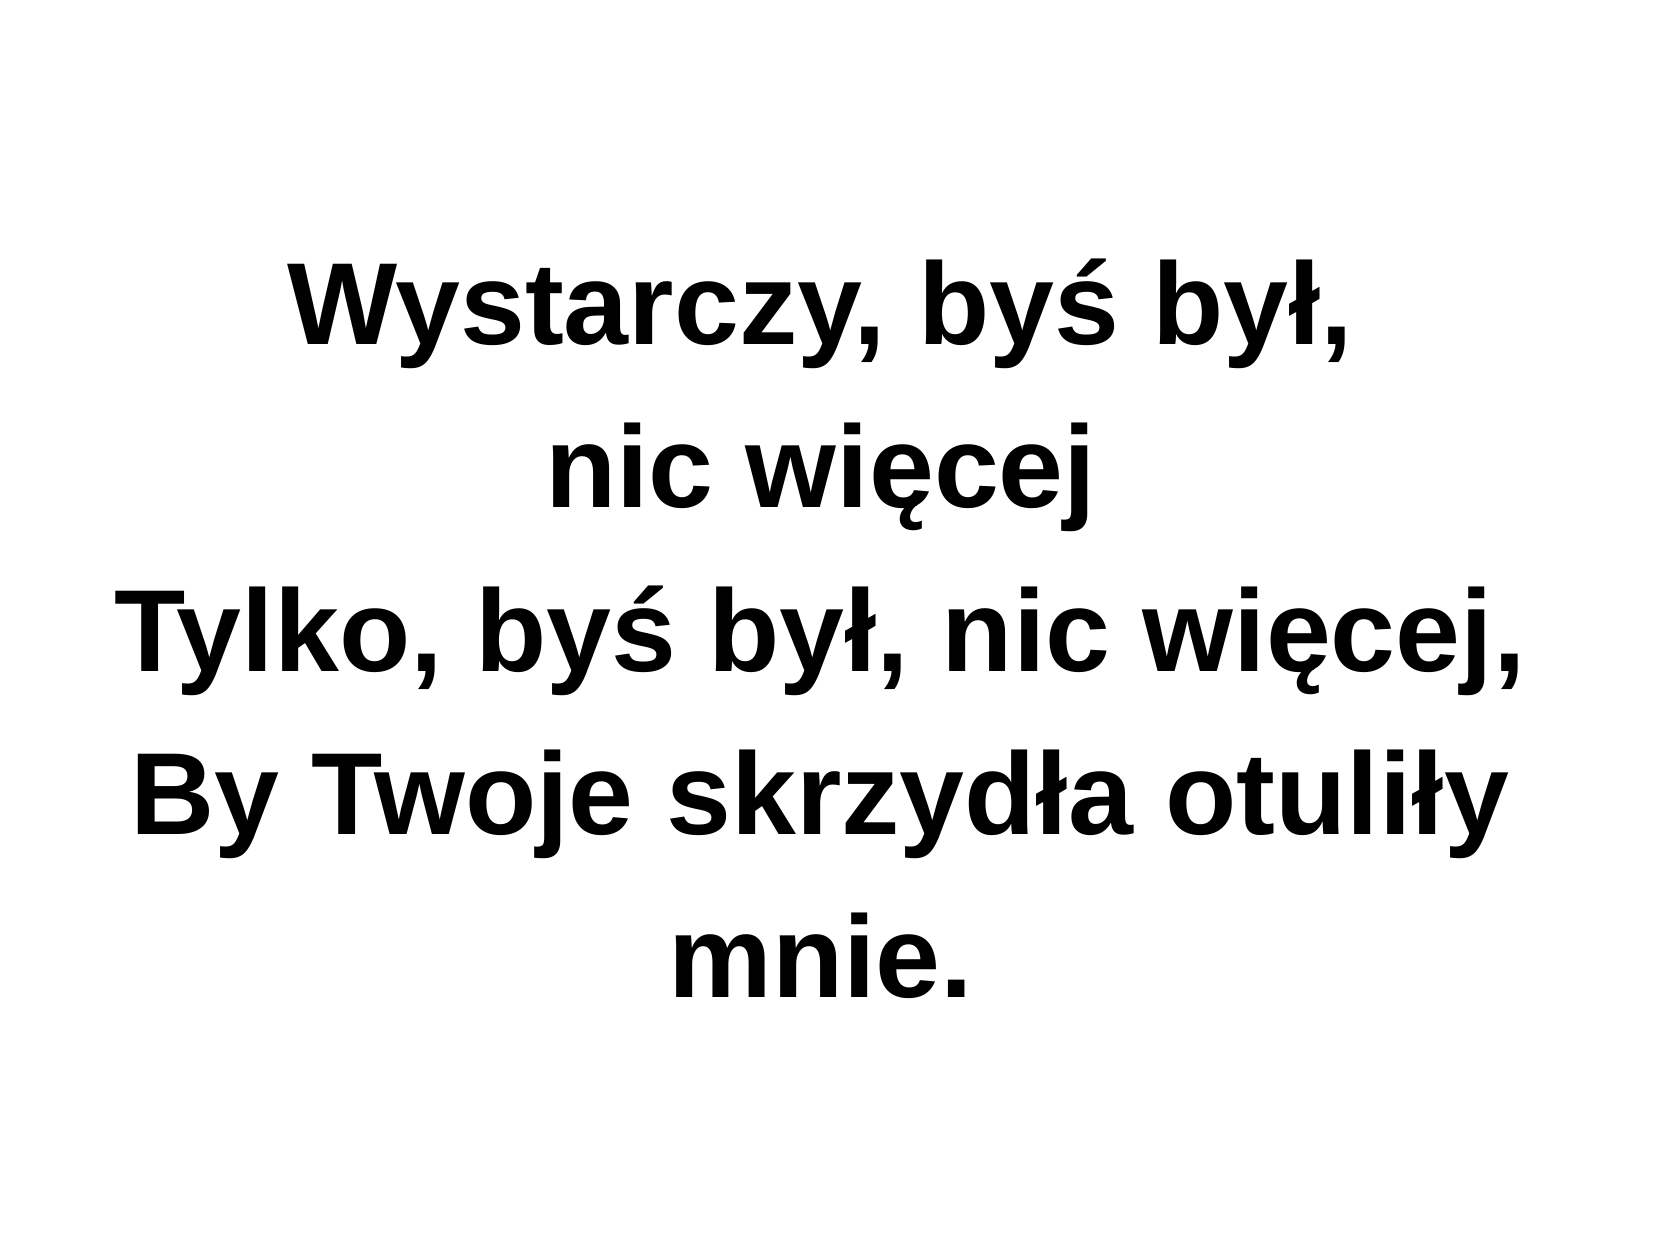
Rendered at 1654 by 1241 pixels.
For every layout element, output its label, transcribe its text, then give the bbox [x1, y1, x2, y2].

subtitle Wystarczy, byś był, nic więcej Tylko, byś był, nic więcej, By Twoje skrzydła otuliły mnie. [0, 0, 1642, 1229]
